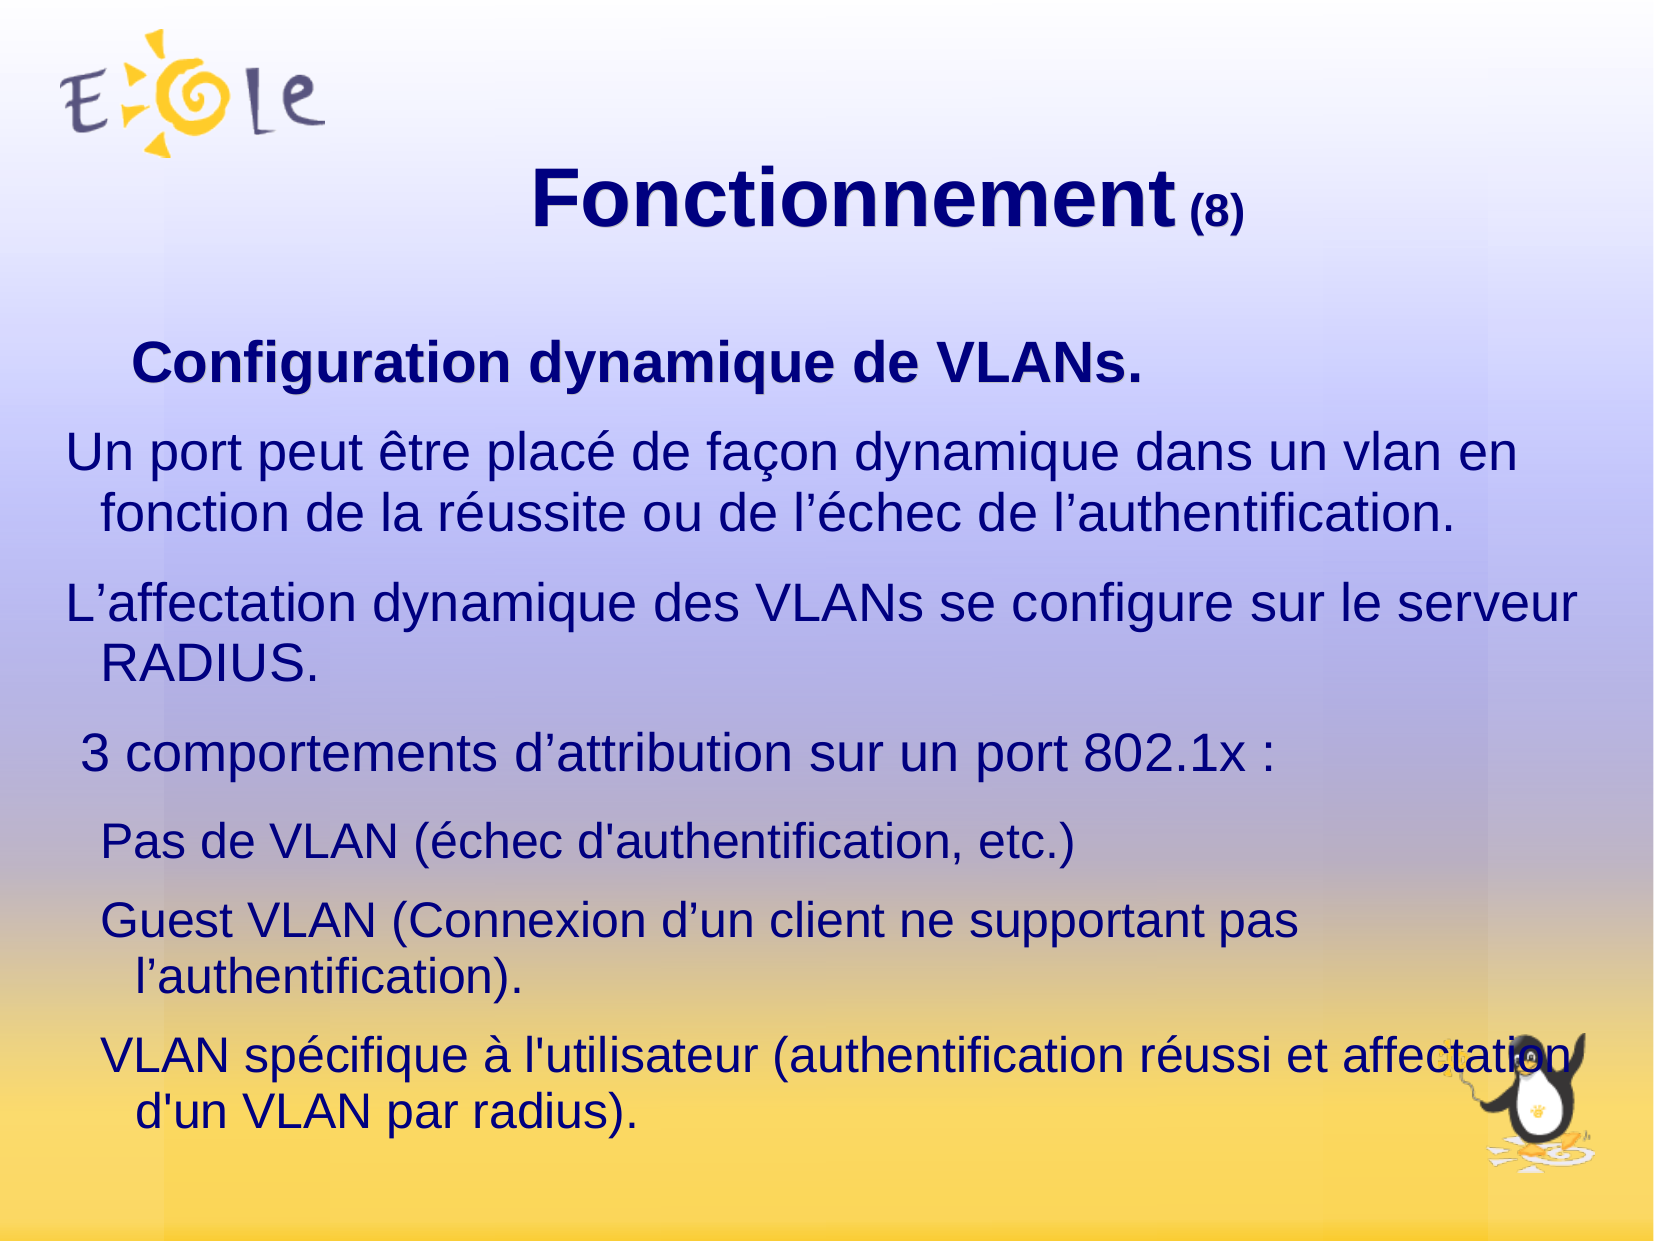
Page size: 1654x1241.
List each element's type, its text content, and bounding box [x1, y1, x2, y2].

picture [0, 0, 1654, 1241]
list Un port peut être placé de façon dynamique dans un vlan en fonction de la réussite ou de l’échec de l’authentification. L’affectation dynamique des VLANs se configure sur le serveur RADIUS. 3 comportements d’attribution sur un port 802.1x : Pas de VLAN (échec d'authentification, etc.) Guest VLAN (Connexion d’un client ne supportant pas l’authentification). VLAN spécifique à l'utilisateur (authentification réussi et affectation d'un VLAN par radius). [29, 421, 1595, 1241]
text_box Fonctionnement (8) [515, 144, 1284, 267]
text_box Configuration dynamique de VLANs. [116, 322, 1159, 413]
list [29, 236, 1518, 421]
